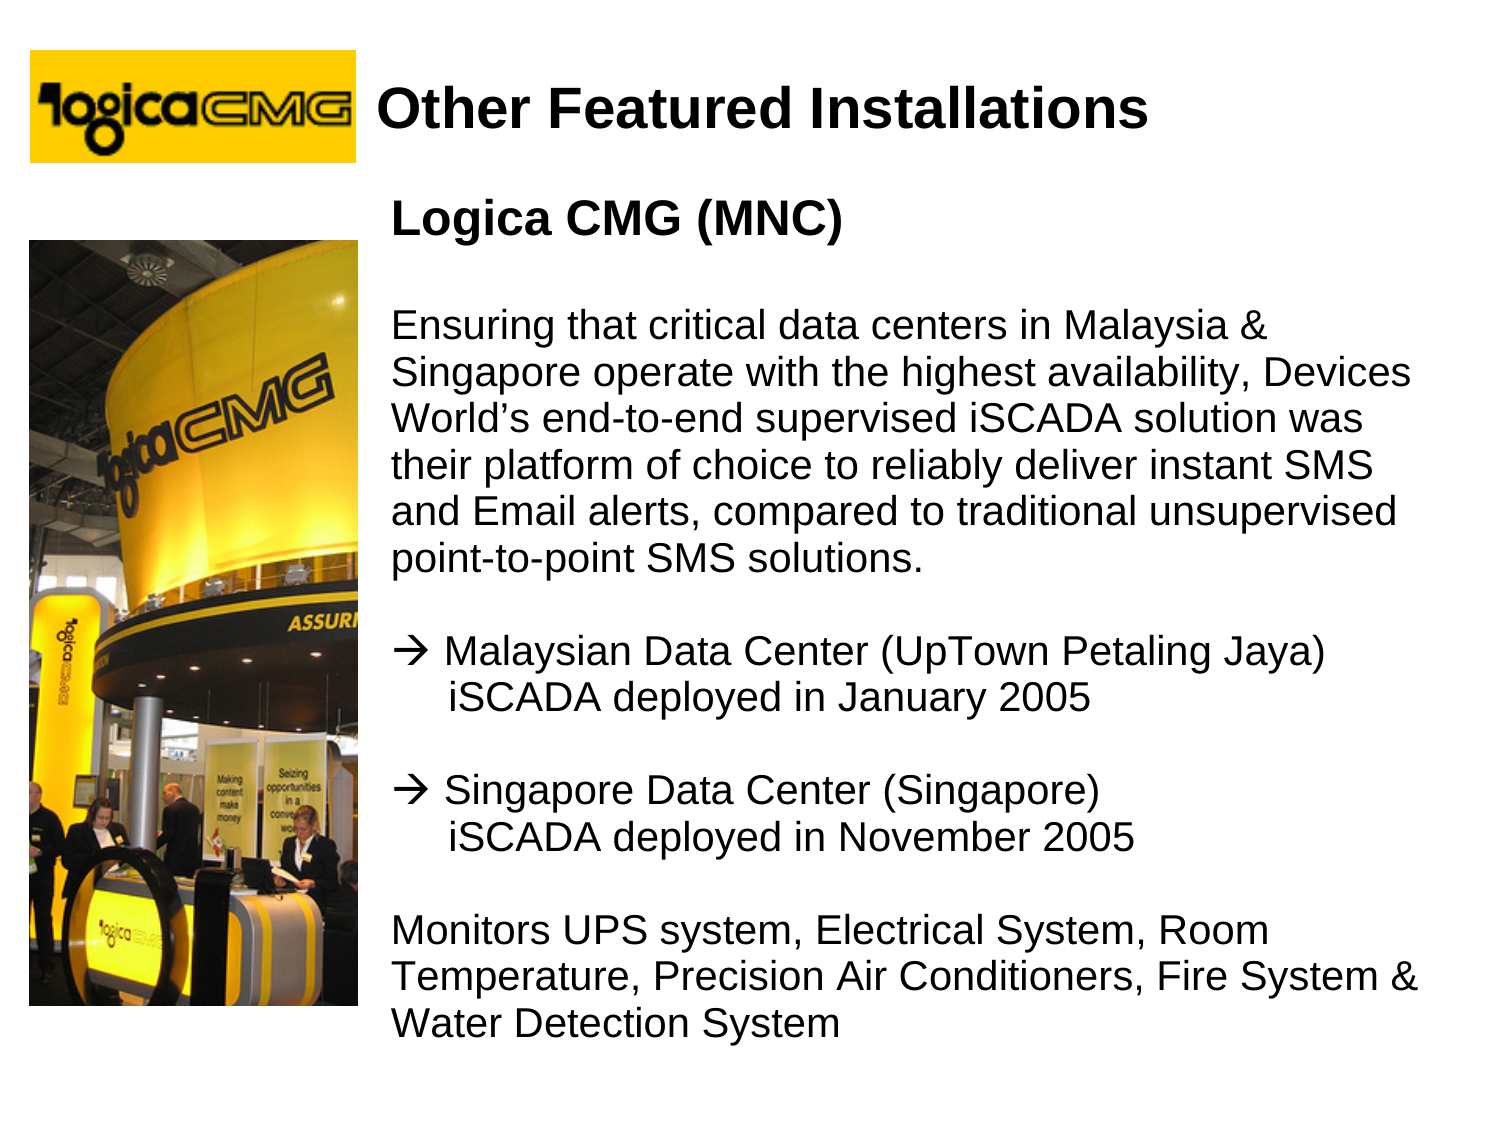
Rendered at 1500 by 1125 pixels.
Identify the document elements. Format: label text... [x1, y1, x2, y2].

text_box Other Featured Installations [361, 68, 1198, 149]
picture [30, 50, 356, 163]
text_box Logica CMG (MNC) Ensuring that critical data centers in Malaysia & Singapore operate with the highest availability, Devices World’s end-to-end supervised iSCADA solution was their platform of choice to reliably deliver instant SMS and Email alerts, compared to traditional unsupervised point-to-point SMS solutions.  Malaysian Data Center (UpTown Petaling Jaya) iSCADA deployed in January 2005  Singapore Data Center (Singapore) iSCADA deployed in November 2005 Monitors UPS system, Electrical System, Room Temperature, Precision Air Conditioners, Fire System & Water Detection System [376, 182, 1469, 1125]
picture [29, 240, 358, 1006]
